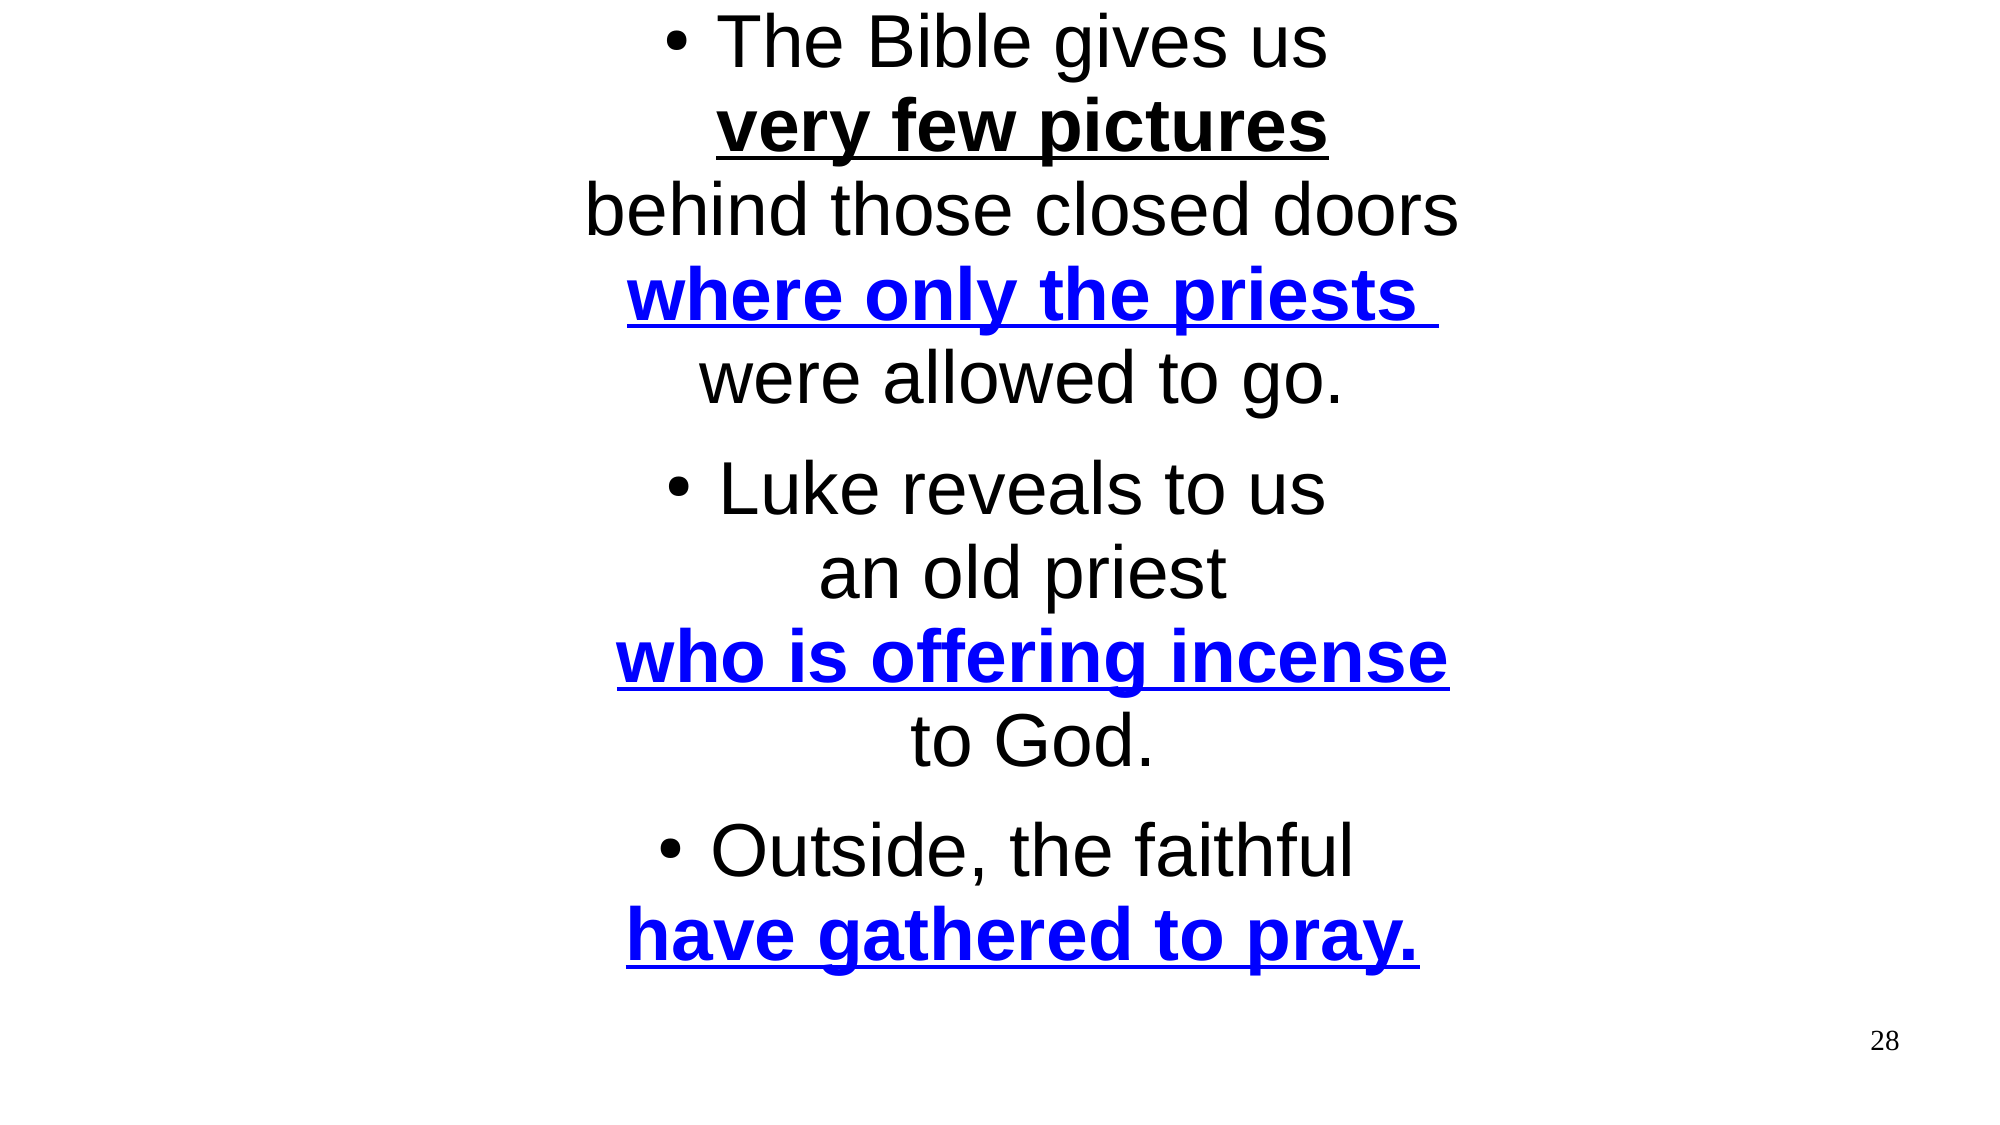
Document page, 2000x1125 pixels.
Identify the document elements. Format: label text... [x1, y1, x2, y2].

list The Bible gives us very few pictures behind those closed doors where only the priests were allowed to go. Luke reveals to us an old priest who is offering incense to God. Outside, the faithful have gathered to pray. [0, 0, 1996, 1123]
